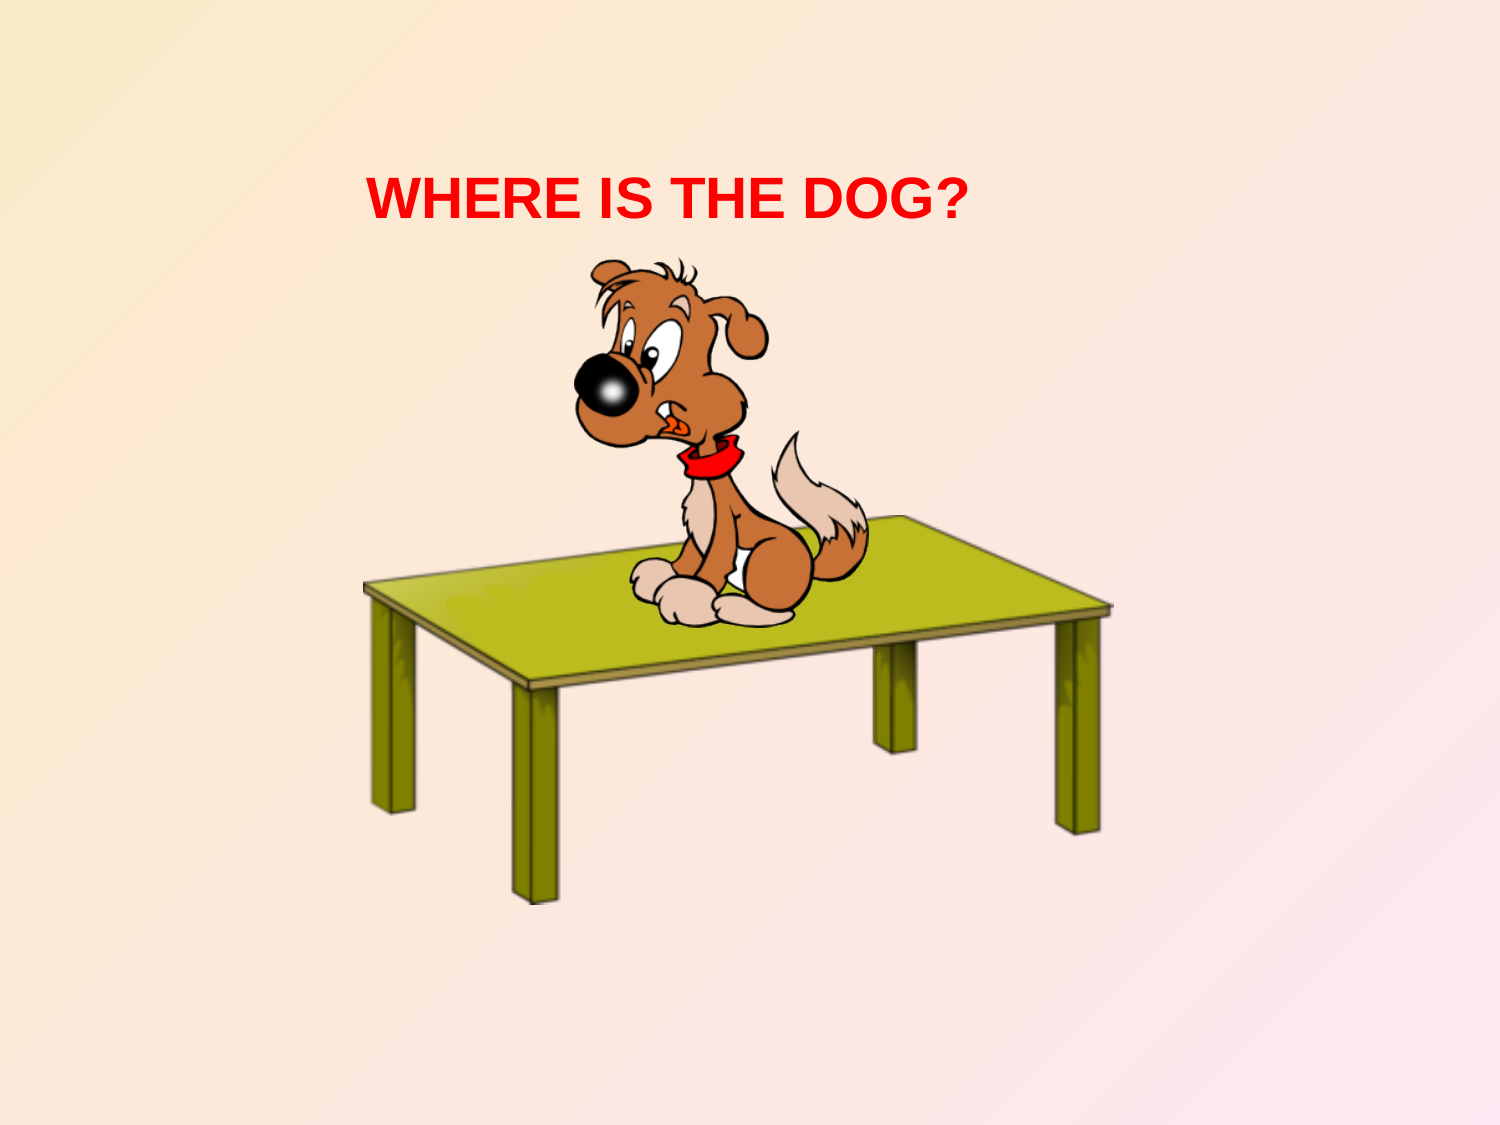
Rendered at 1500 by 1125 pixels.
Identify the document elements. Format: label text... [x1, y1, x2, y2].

picture [363, 257, 1114, 905]
text_box WHERE IS THE DOG? [351, 152, 1196, 238]
